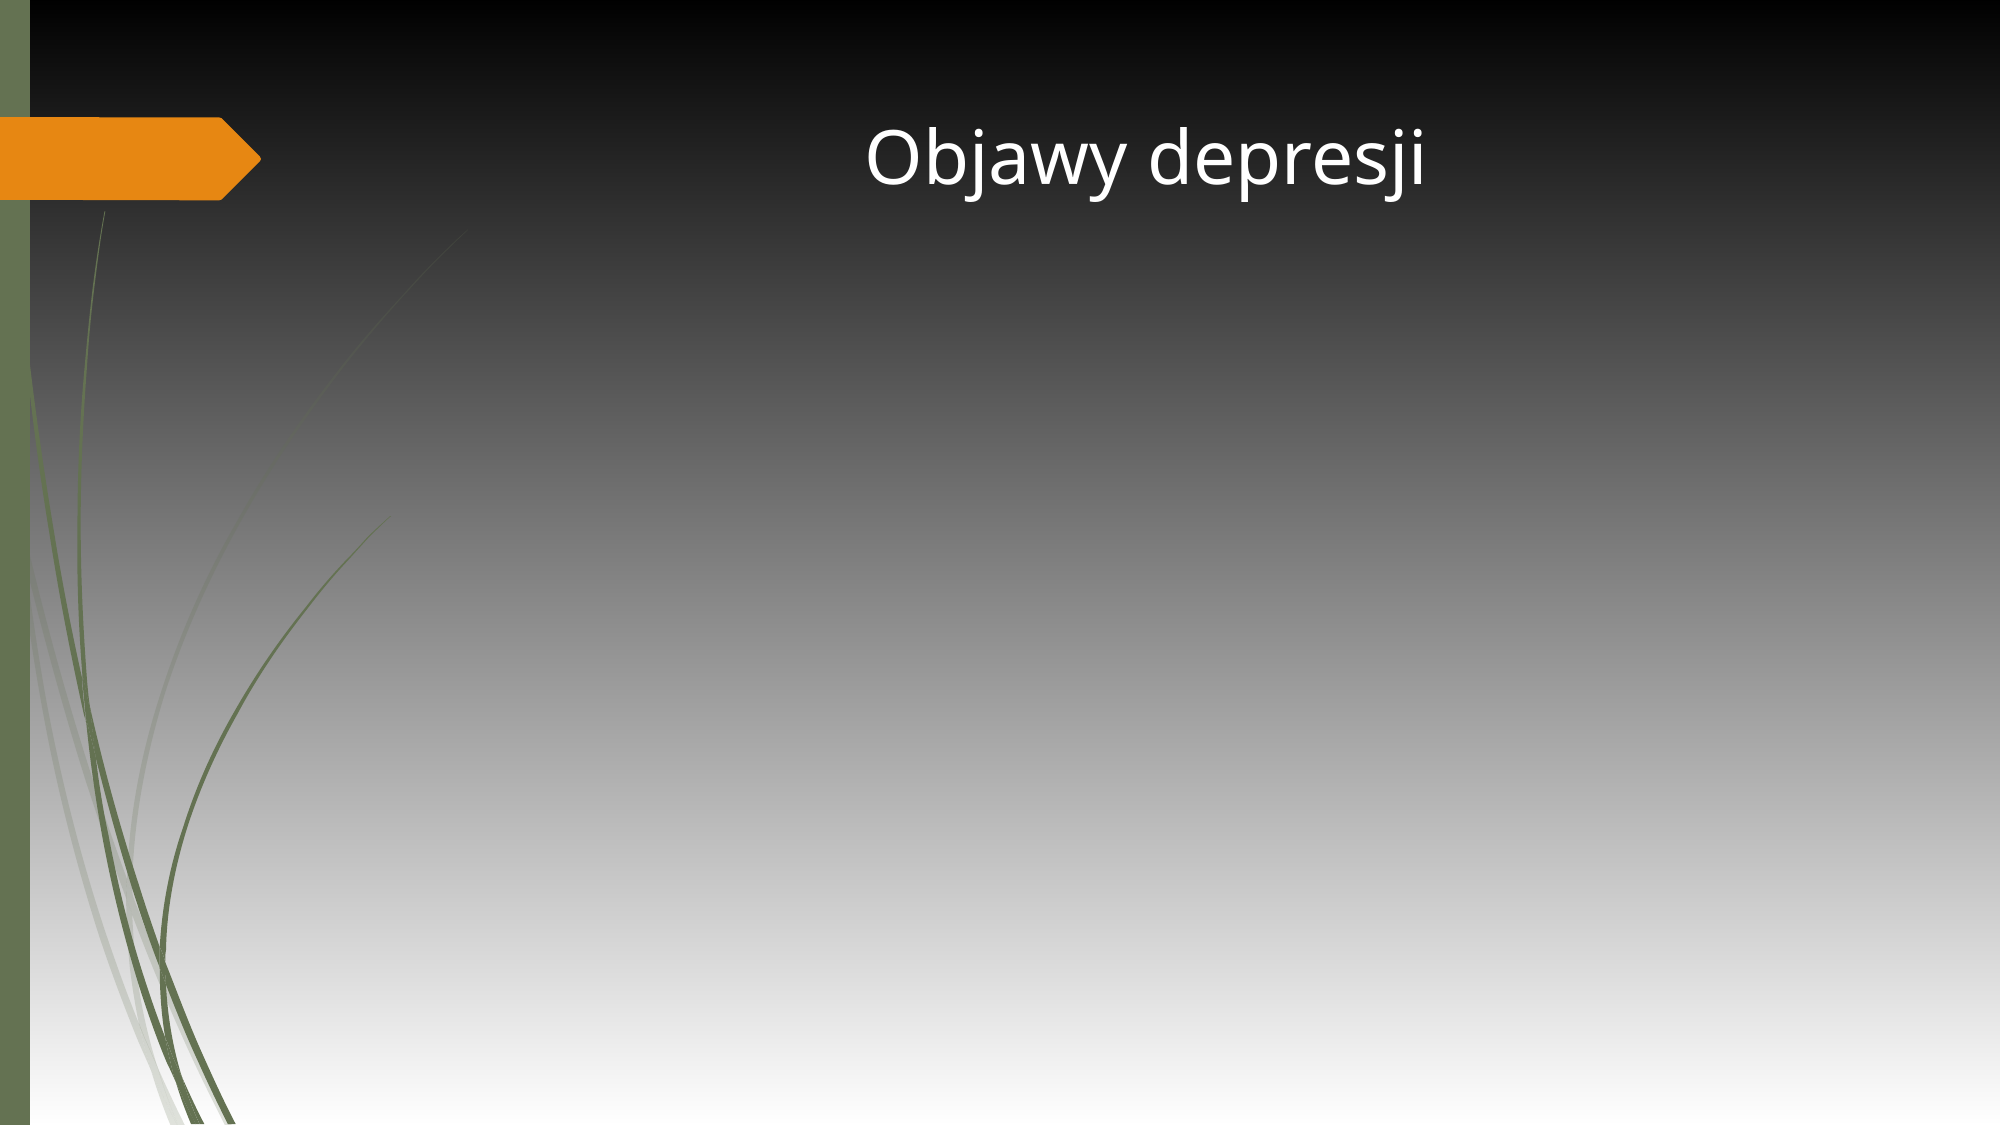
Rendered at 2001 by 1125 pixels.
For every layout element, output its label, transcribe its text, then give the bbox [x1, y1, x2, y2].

title Objawy depresji [425, 102, 1888, 313]
